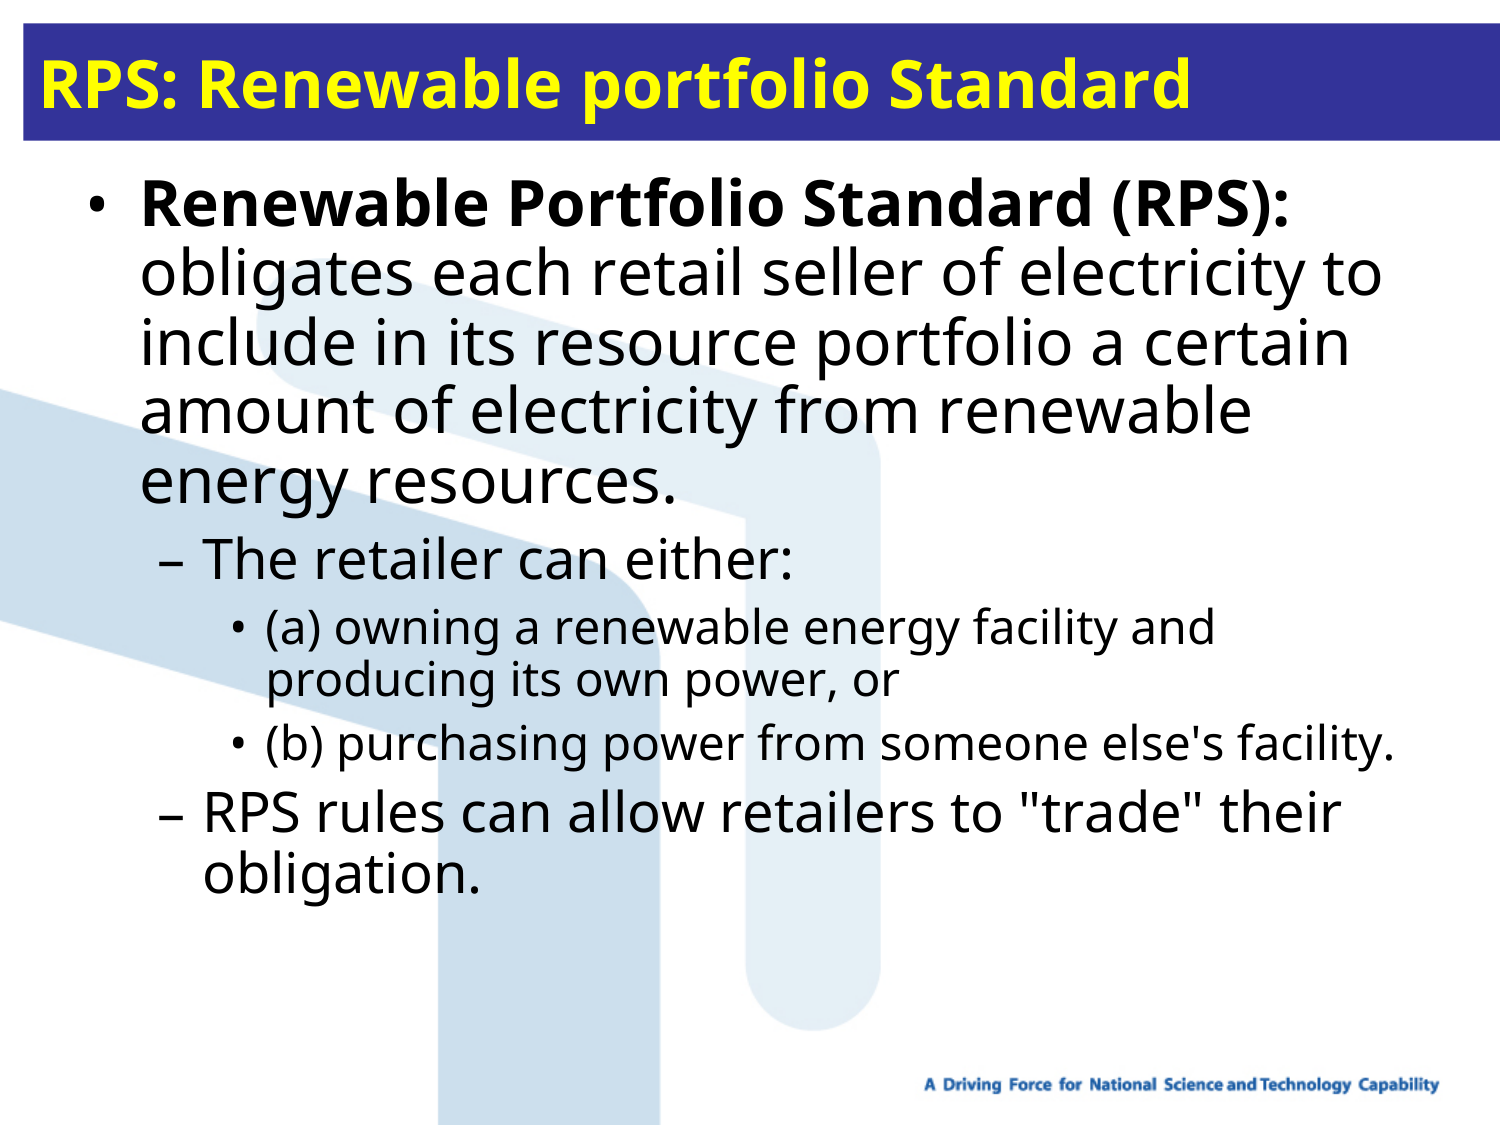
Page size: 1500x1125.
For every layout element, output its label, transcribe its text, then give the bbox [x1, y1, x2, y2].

list Renewable Portfolio Standard (RPS): obligates each retail seller of electricity to include in its resource portfolio a certain amount of electricity from renewable energy resources. The retailer can either: (a) owning a renewable energy facility and producing its own power, or (b) purchasing power from someone else's facility. RPS rules can allow retailers to "trade" their obligation. [70, 163, 1421, 969]
picture [0, 0, 1500, 1125]
text_box RPS: Renewable portfolio Standard [23, 23, 1500, 141]
